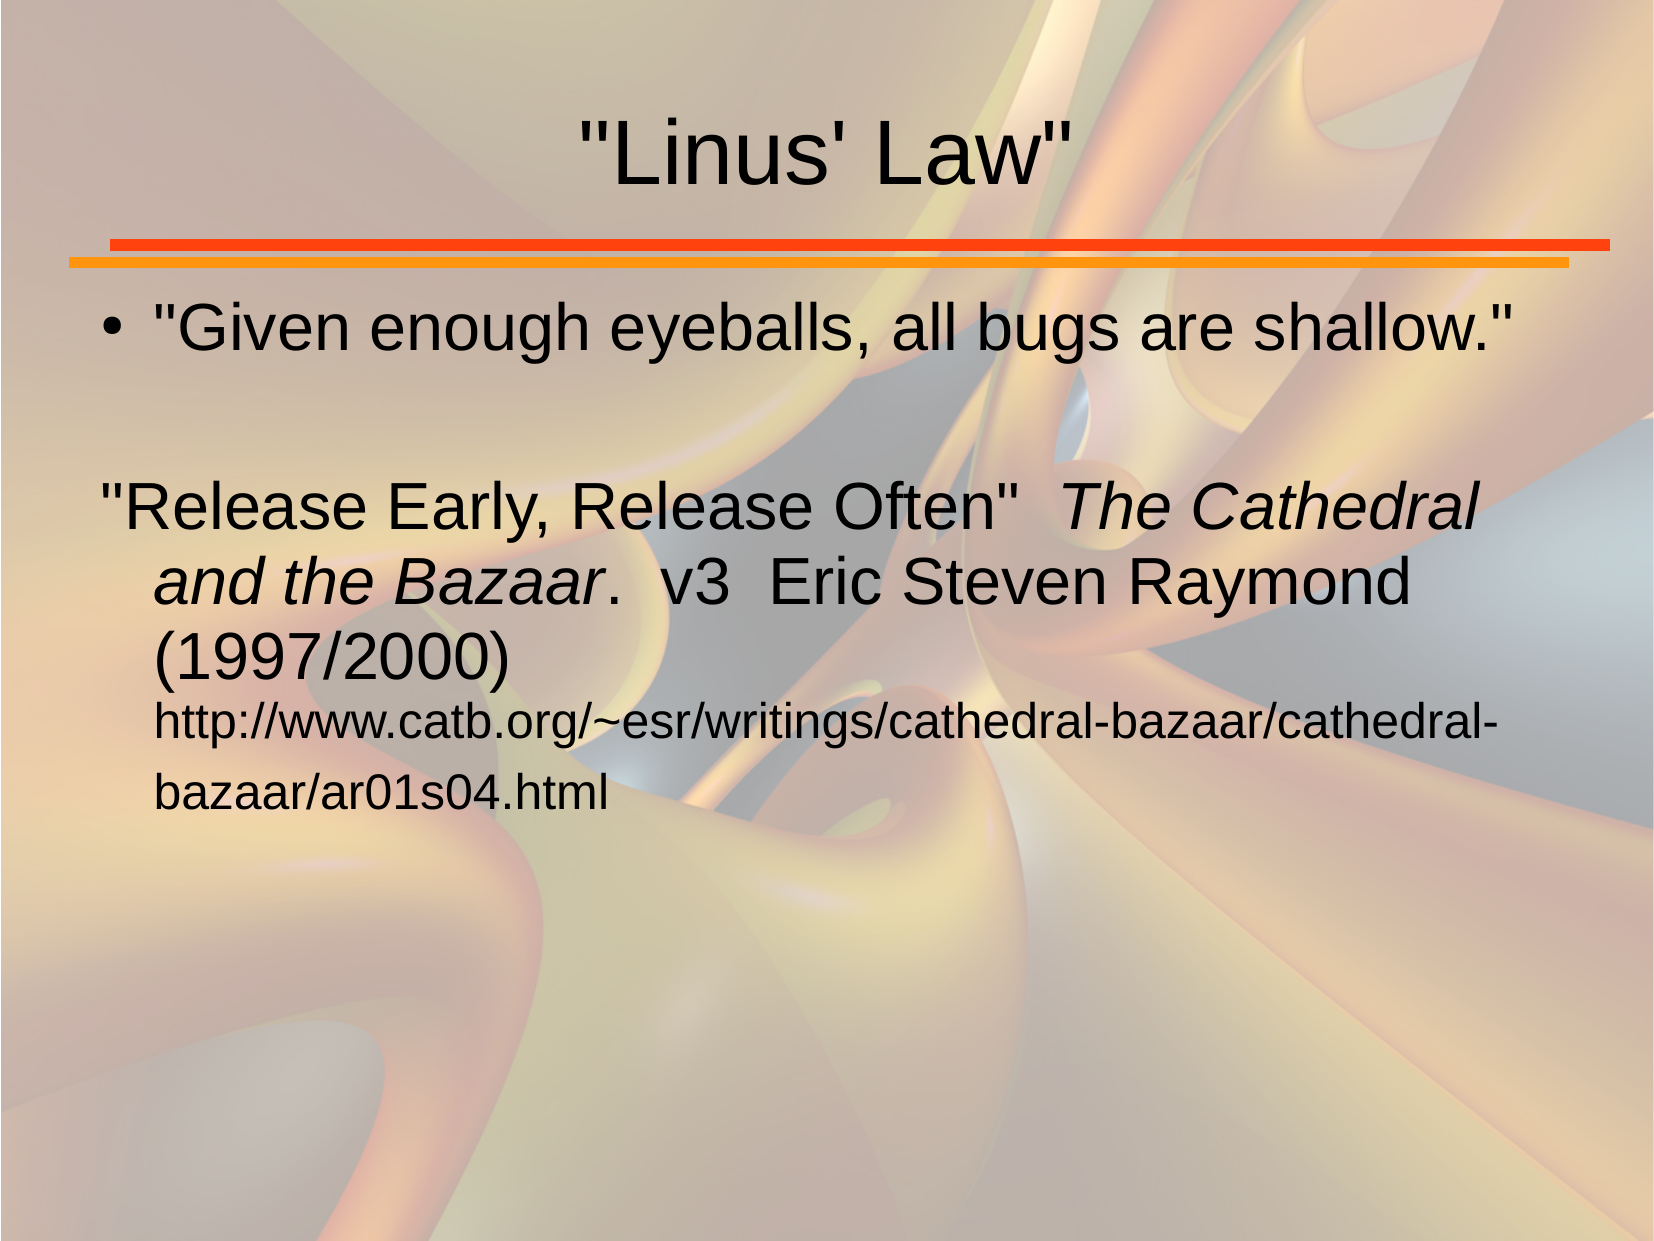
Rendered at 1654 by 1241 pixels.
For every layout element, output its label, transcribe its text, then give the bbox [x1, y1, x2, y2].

title "Linus' Law" [82, 56, 1571, 250]
list "Given enough eyeballs, all bugs are shallow." "Release Early, Release Often" The Cathedral and the Bazaar. v3 Eric Steven Raymond (1997/2000) http://www.catb.org/~esr/writings/cathedral-bazaar/cathedral-bazaar/ar01s04.html [82, 290, 1571, 1094]
